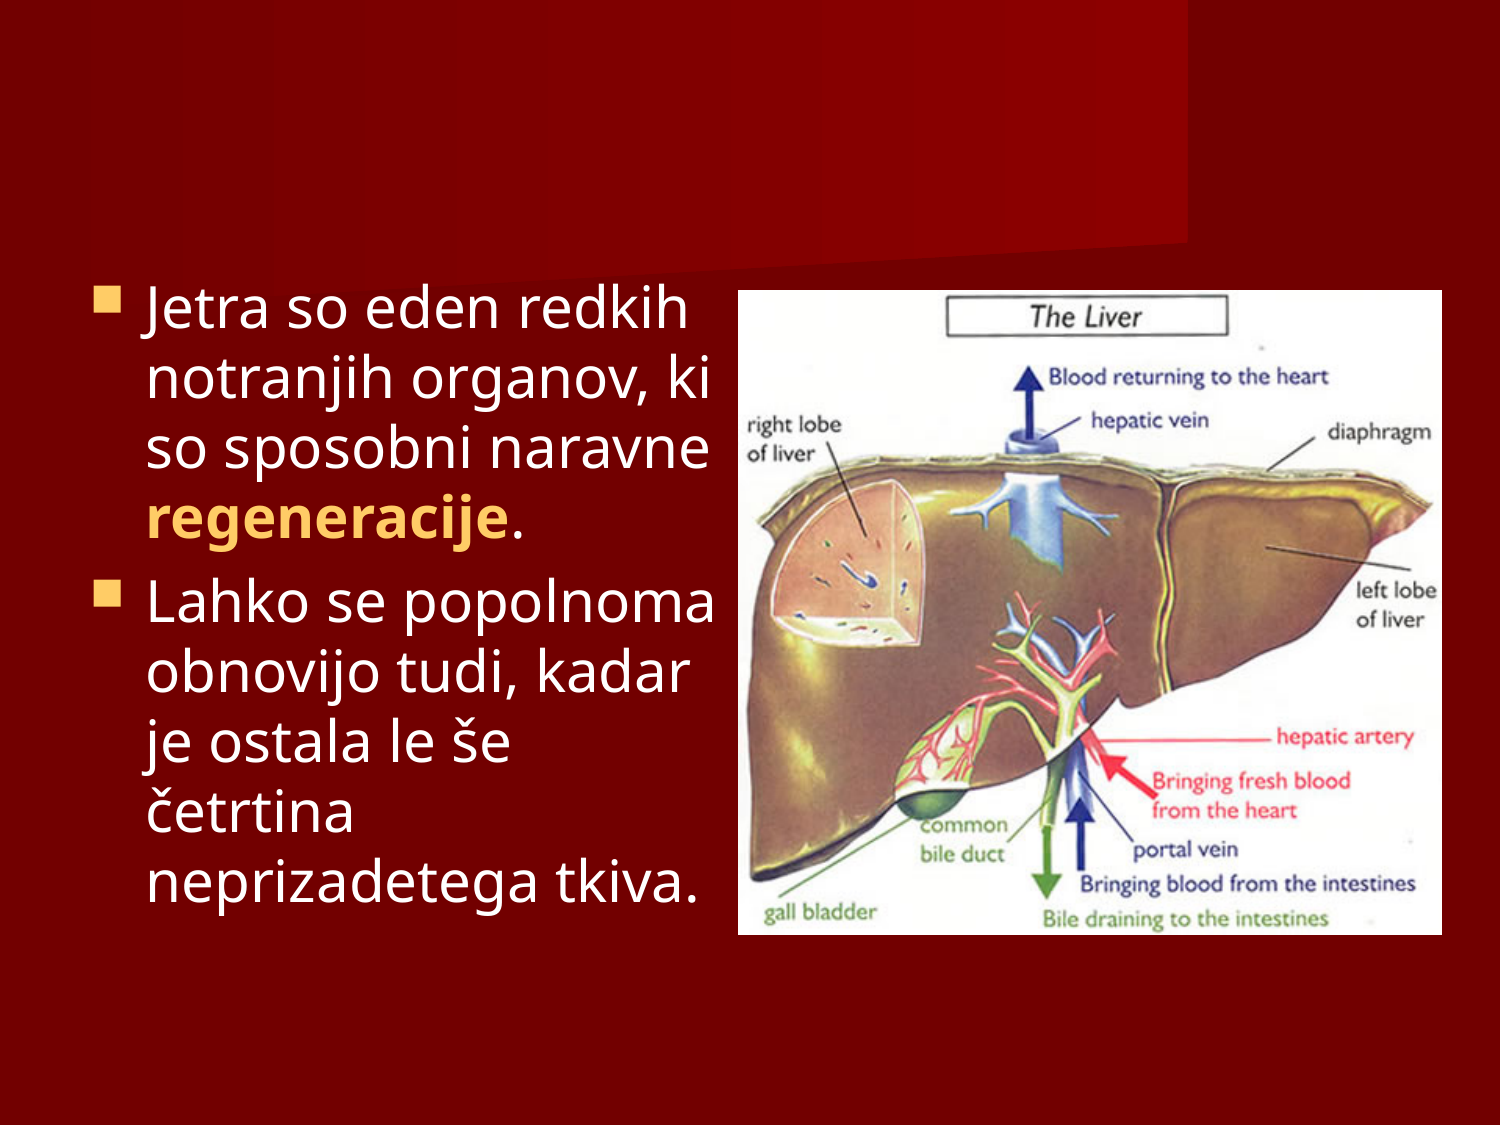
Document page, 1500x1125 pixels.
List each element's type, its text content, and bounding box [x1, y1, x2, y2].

text_box Jetra so eden redkih notranjih organov, ki so sposobni naravne regeneracije. Lahko se popolnoma obnovijo tudi, kadar je ostala le še četrtina neprizadetega tkiva. [74, 262, 738, 1000]
picture [738, 290, 1442, 935]
